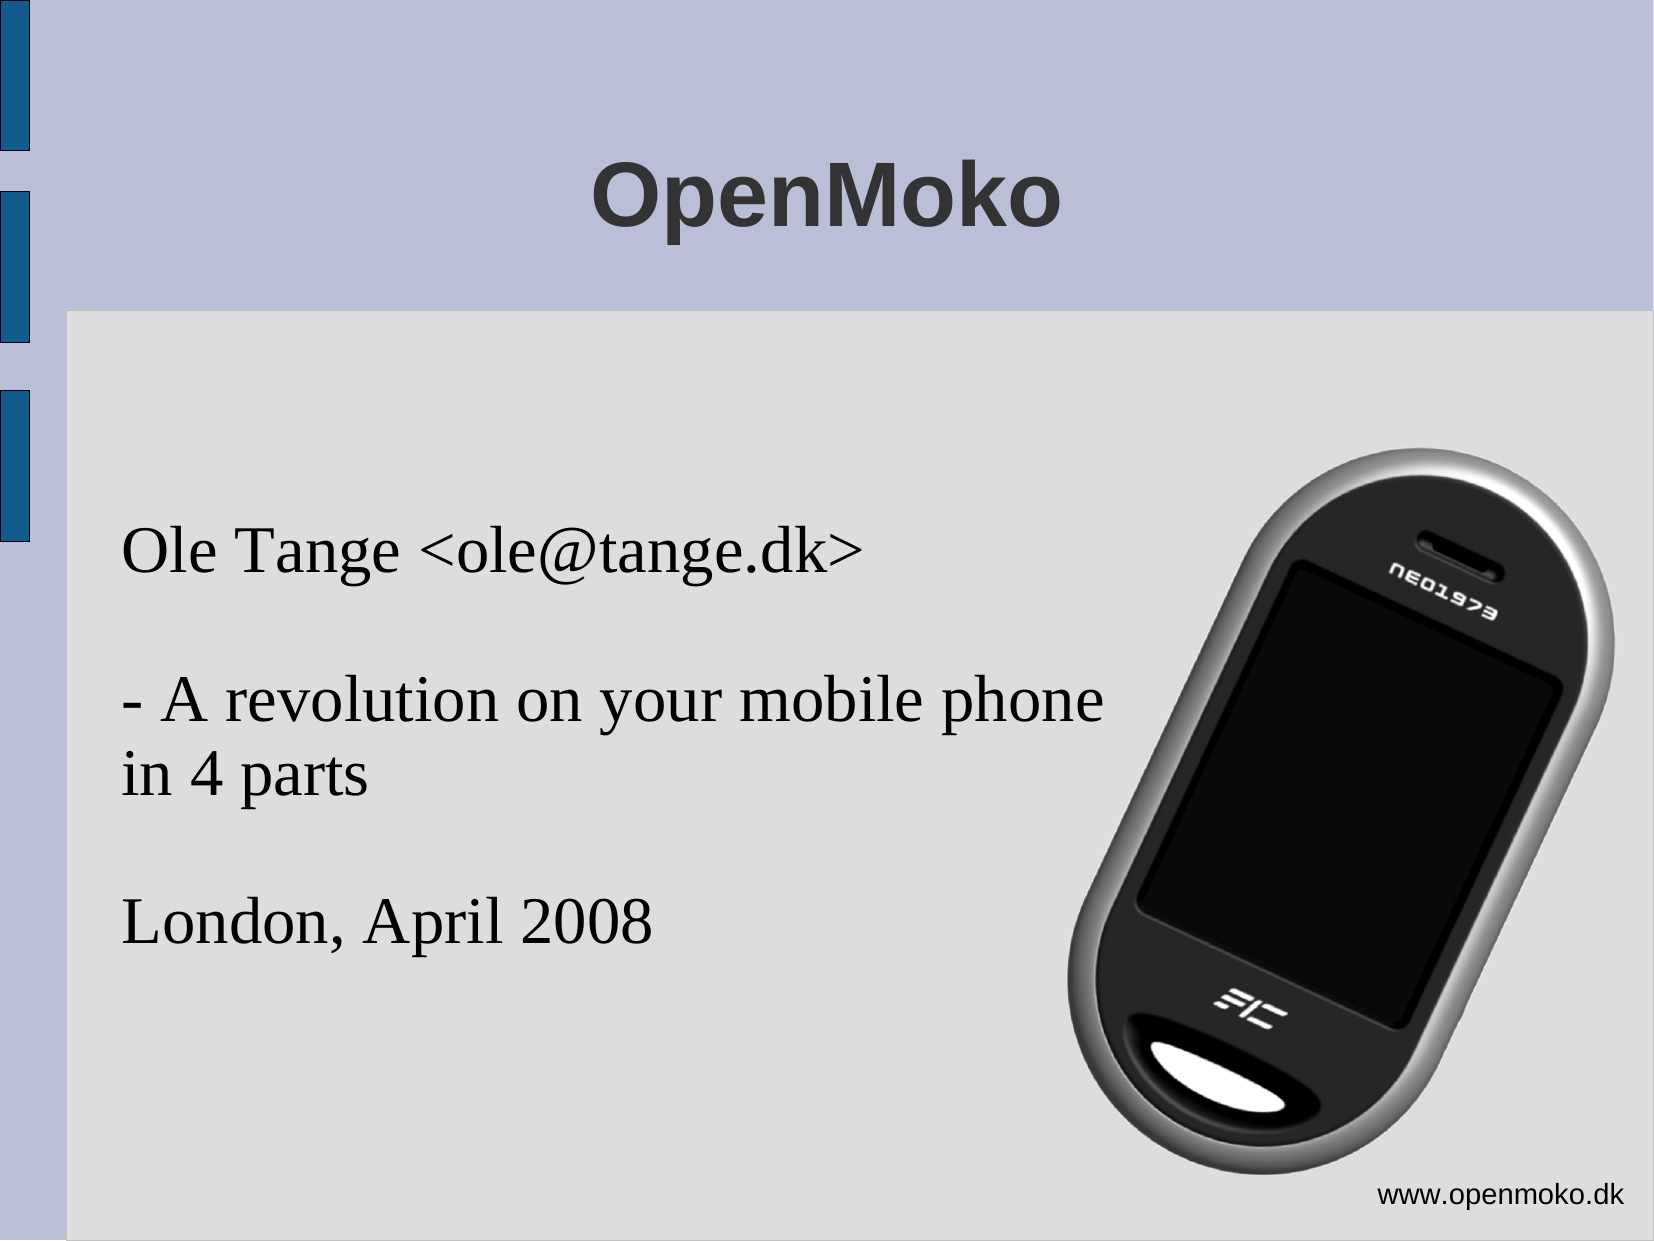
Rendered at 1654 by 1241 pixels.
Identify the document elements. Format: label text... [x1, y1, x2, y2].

picture [997, 380, 1654, 1241]
title OpenMoko [121, 91, 1534, 299]
subtitle Ole Tange <ole@tange.dk> - A revolution on your mobile phone in 4 parts London, April 2008 [121, 344, 1152, 1127]
